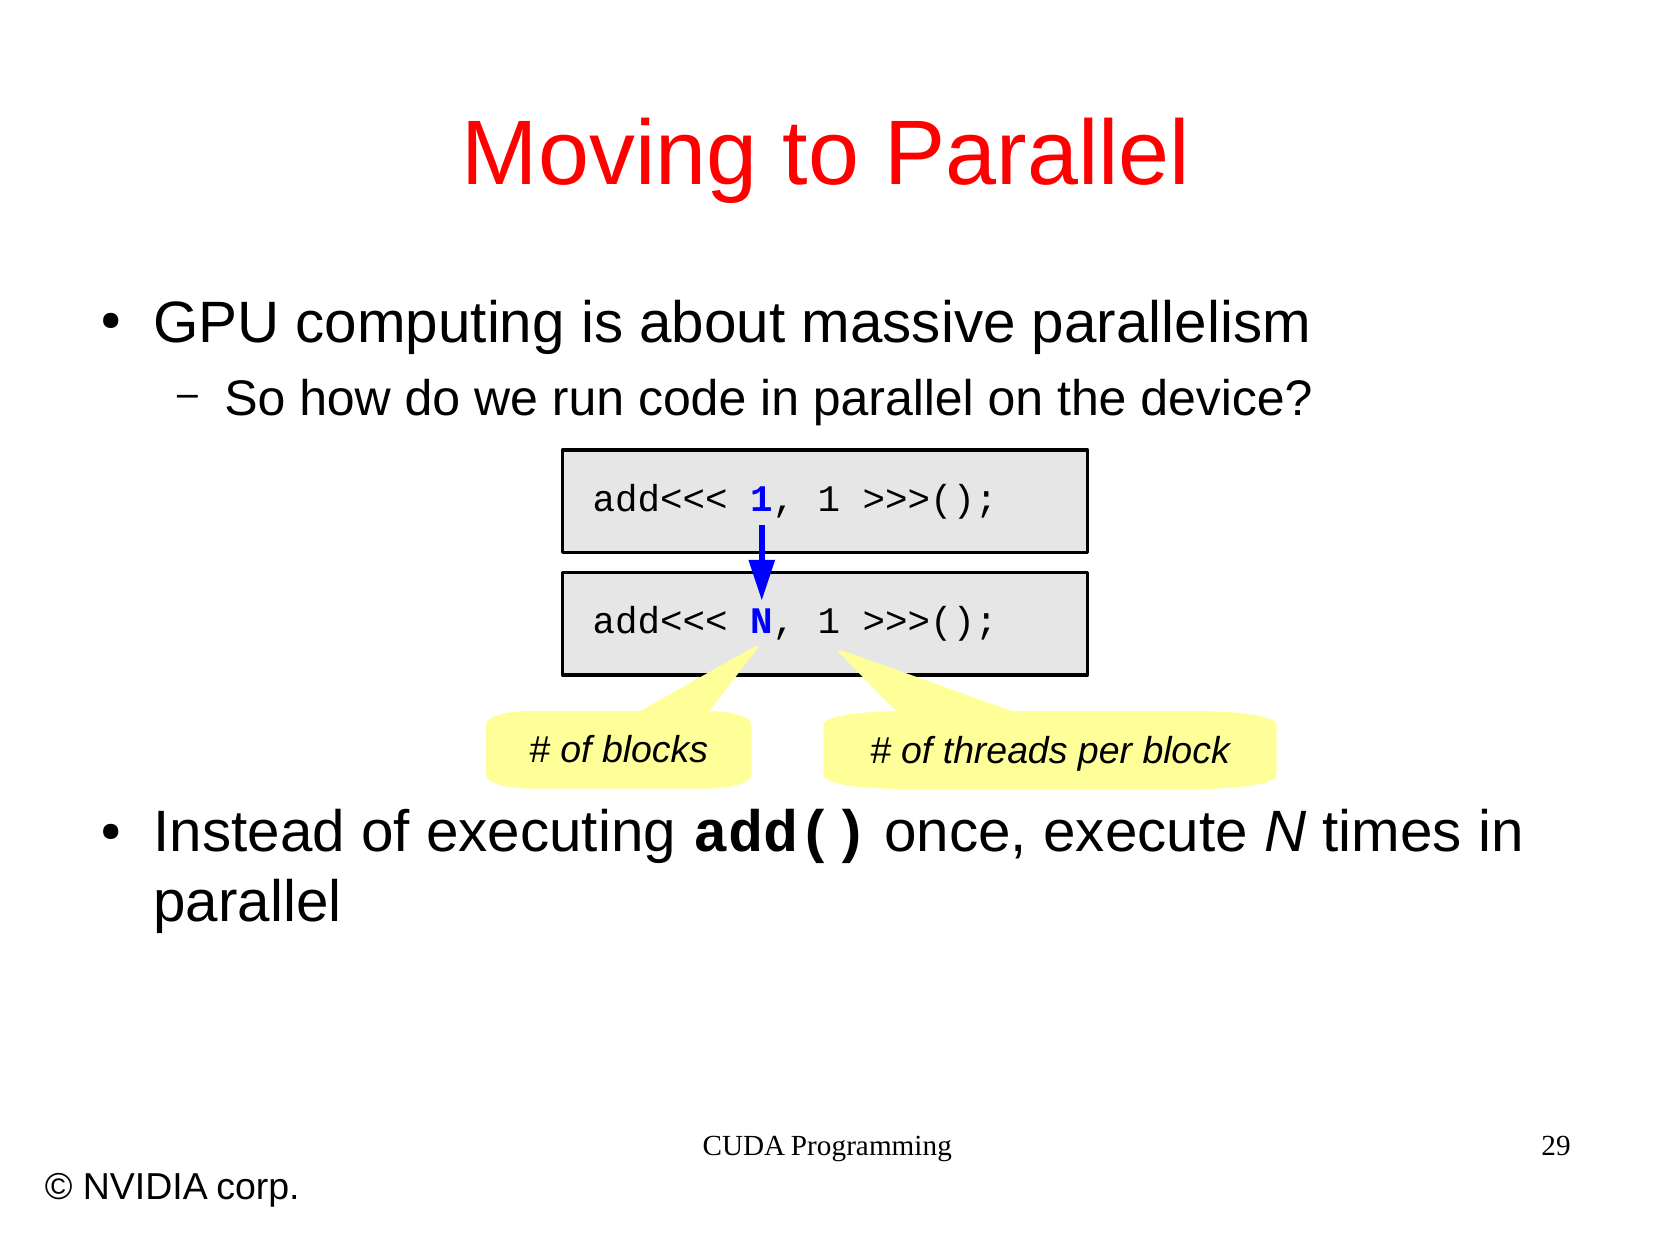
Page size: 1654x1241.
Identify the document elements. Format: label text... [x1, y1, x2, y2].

text_box # of threads per block [825, 651, 1276, 788]
list GPU computing is about massive parallelism So how do we run code in parallel on the device? Instead of executing add() once, execute N times in parallel [82, 290, 1571, 1109]
text_box © NVIDIA corp. [30, 1158, 331, 1216]
text_box # of blocks [487, 647, 757, 788]
title Moving to Parallel [82, 49, 1571, 257]
text_box add<<< N, 1 >>>(); [562, 572, 1088, 676]
